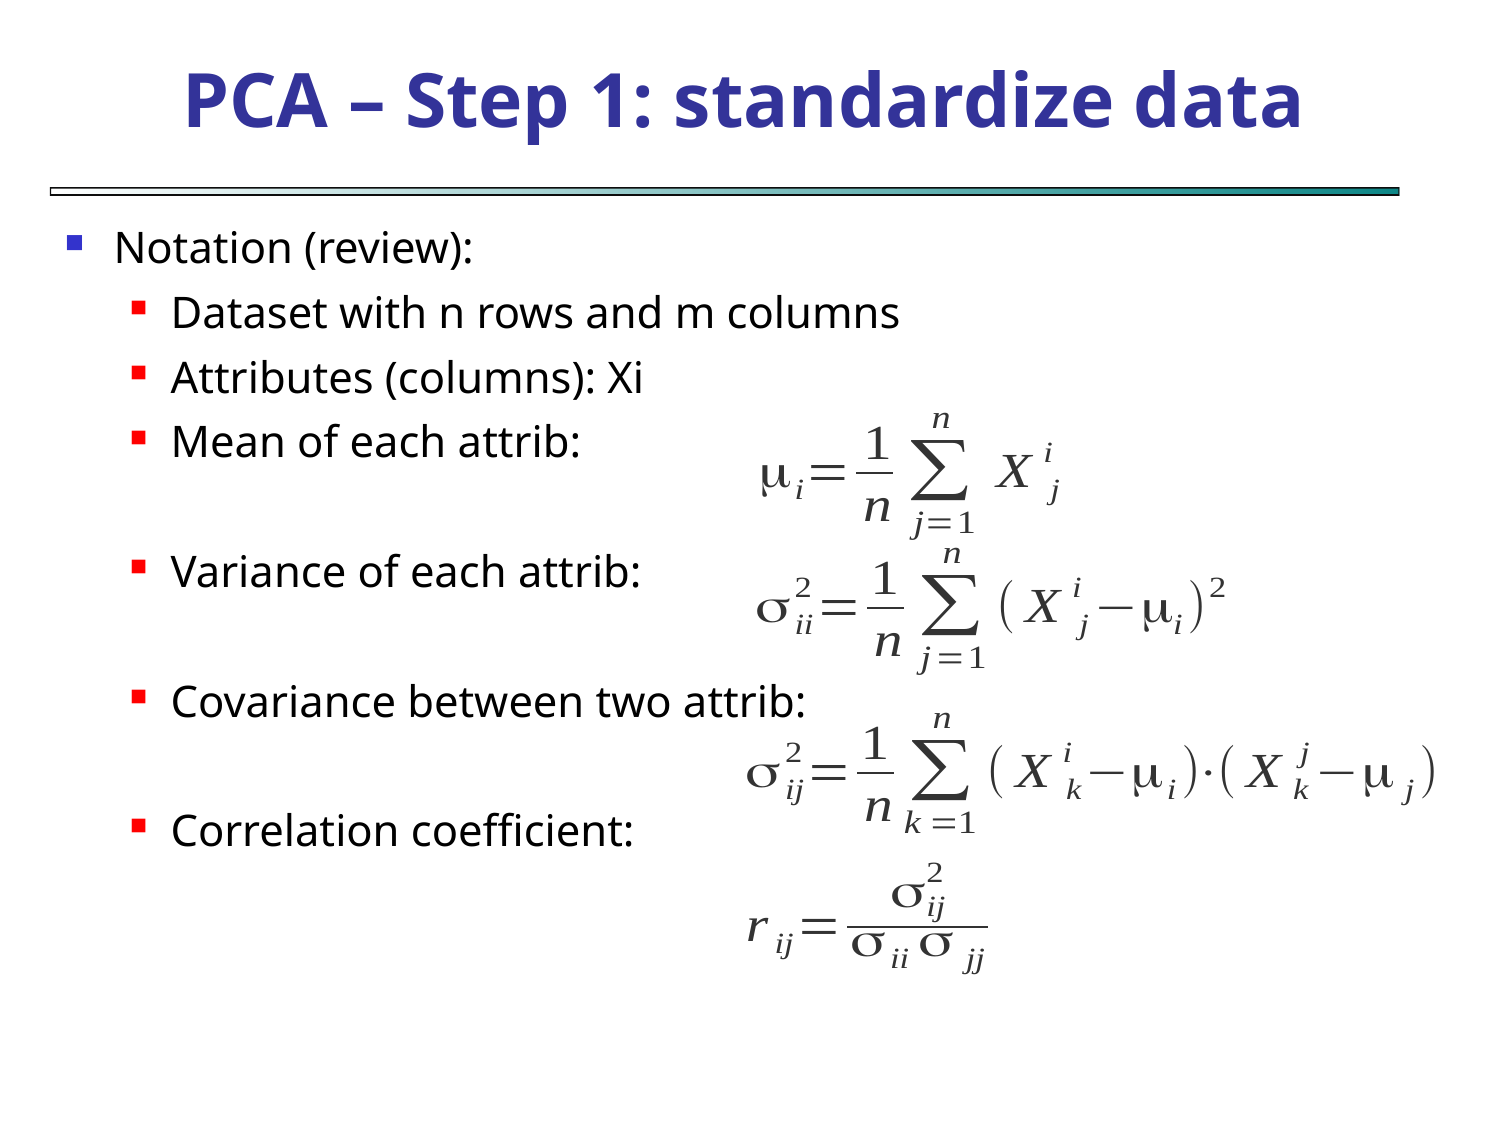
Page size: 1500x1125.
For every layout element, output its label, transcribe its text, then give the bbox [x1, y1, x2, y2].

chart [730, 701, 1456, 841]
chart [740, 401, 1246, 676]
chart [731, 855, 1006, 976]
list Notation (review): Dataset with n rows and m columns Attributes (columns): Xi Mean of each attrib: Variance of each attrib: Covariance between two attrib: Correlation coefficient: [49, 212, 1425, 865]
title PCA – Step 1: standardize data [24, 44, 1463, 150]
